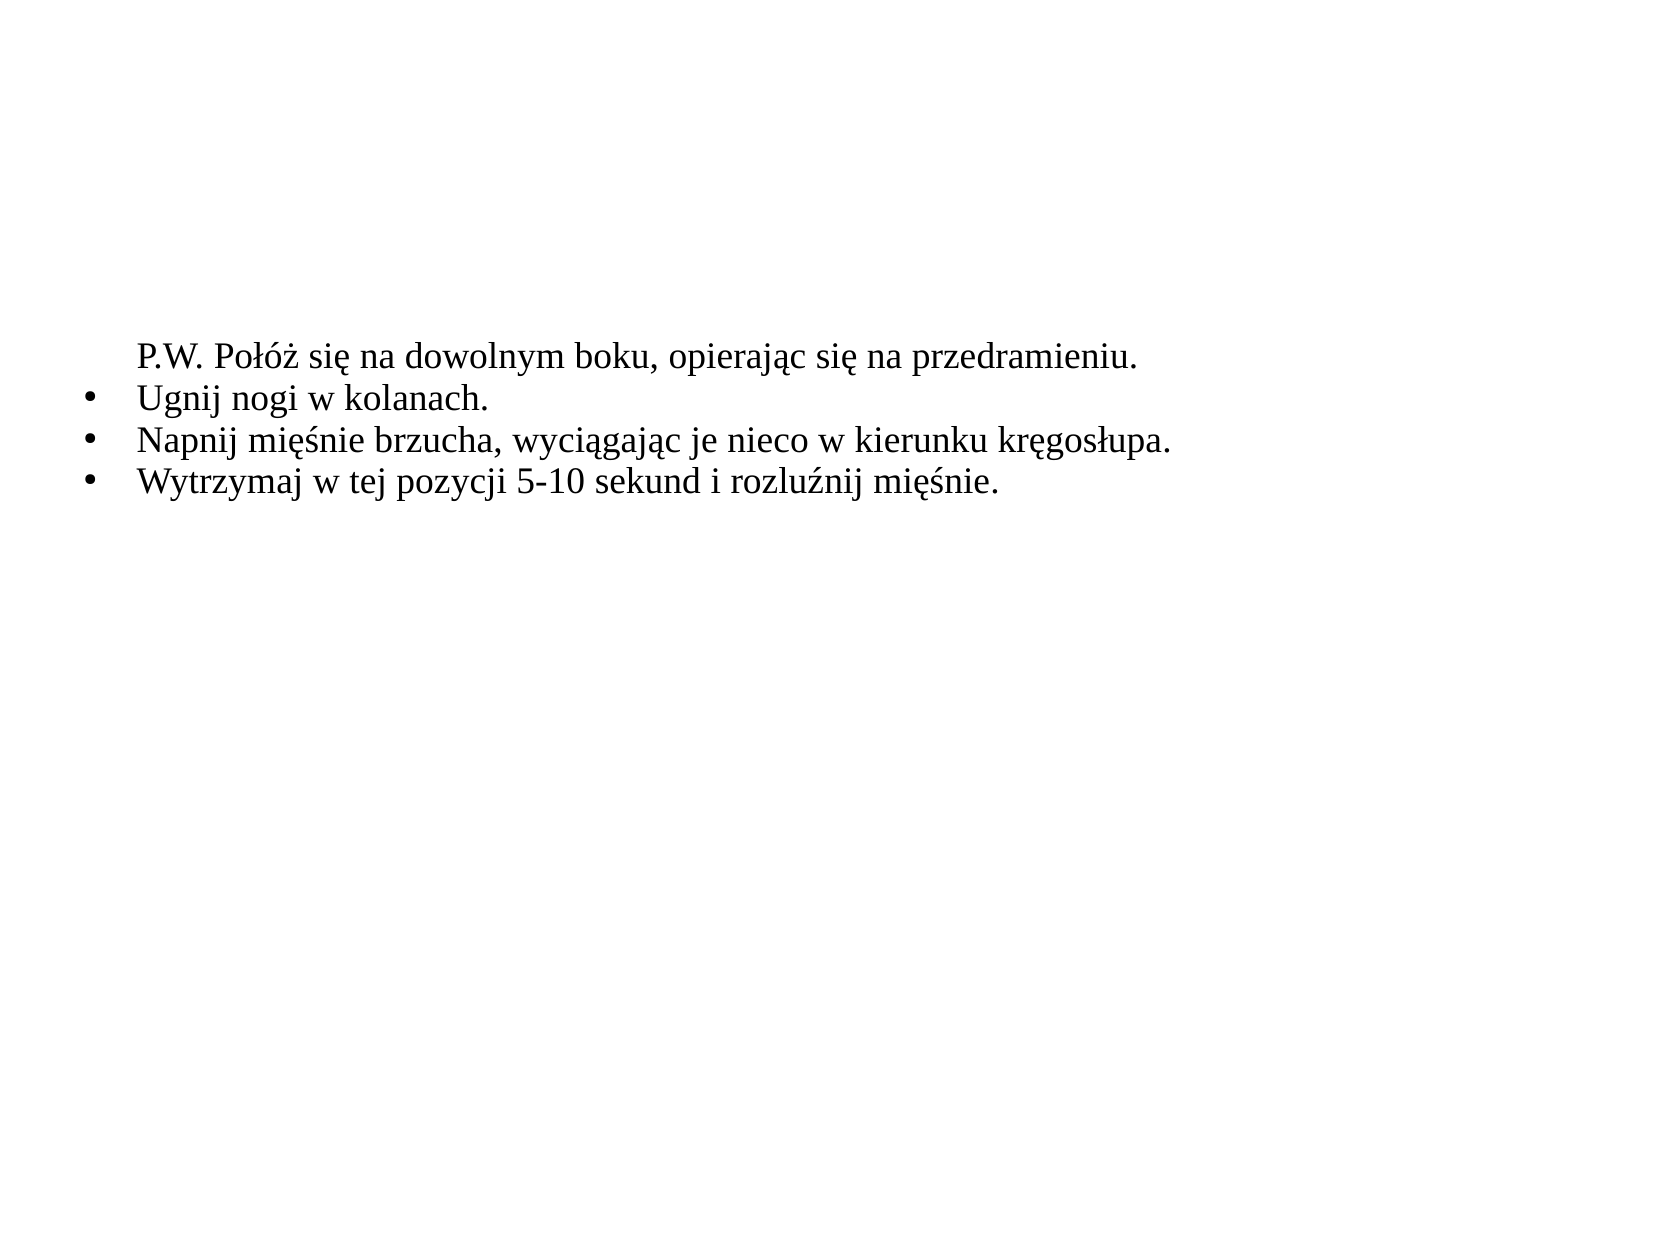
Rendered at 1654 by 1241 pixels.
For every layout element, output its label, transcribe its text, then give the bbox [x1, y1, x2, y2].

text_box P.W. Połóż się na dowolnym boku, opierając się na przedramieniu. Ugnij nogi w kolanach. Napnij mięśnie brzucha, wyciągając je nieco w kierunku kręgosłupa. Wytrzymaj w tej pozycji 5-10 sekund i rozluźnij mięśnie. [51, 328, 1611, 1060]
